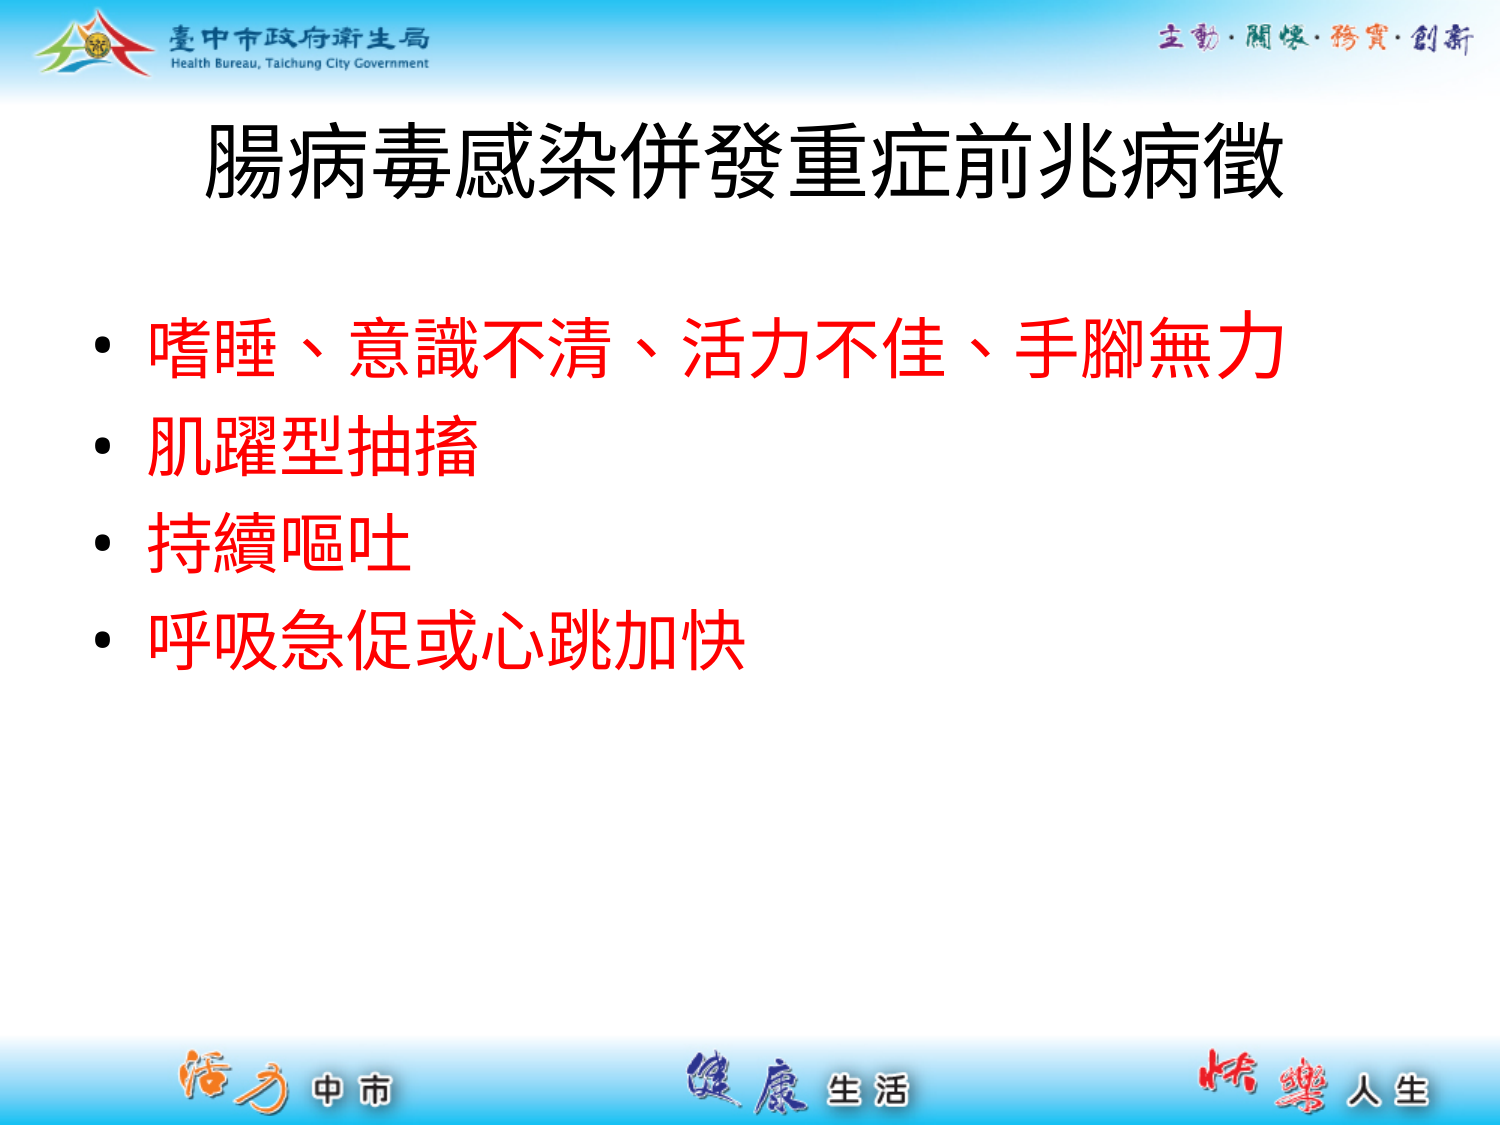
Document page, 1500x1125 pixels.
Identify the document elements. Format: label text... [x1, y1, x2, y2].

list 嗜睡、意識不清、活力不佳、手腳無力 肌躍型抽搐 持續嘔吐 呼吸急促或心跳加快 [75, 290, 1471, 1024]
title 腸病毒感染併發重症前兆病徵 [75, 101, 1426, 233]
